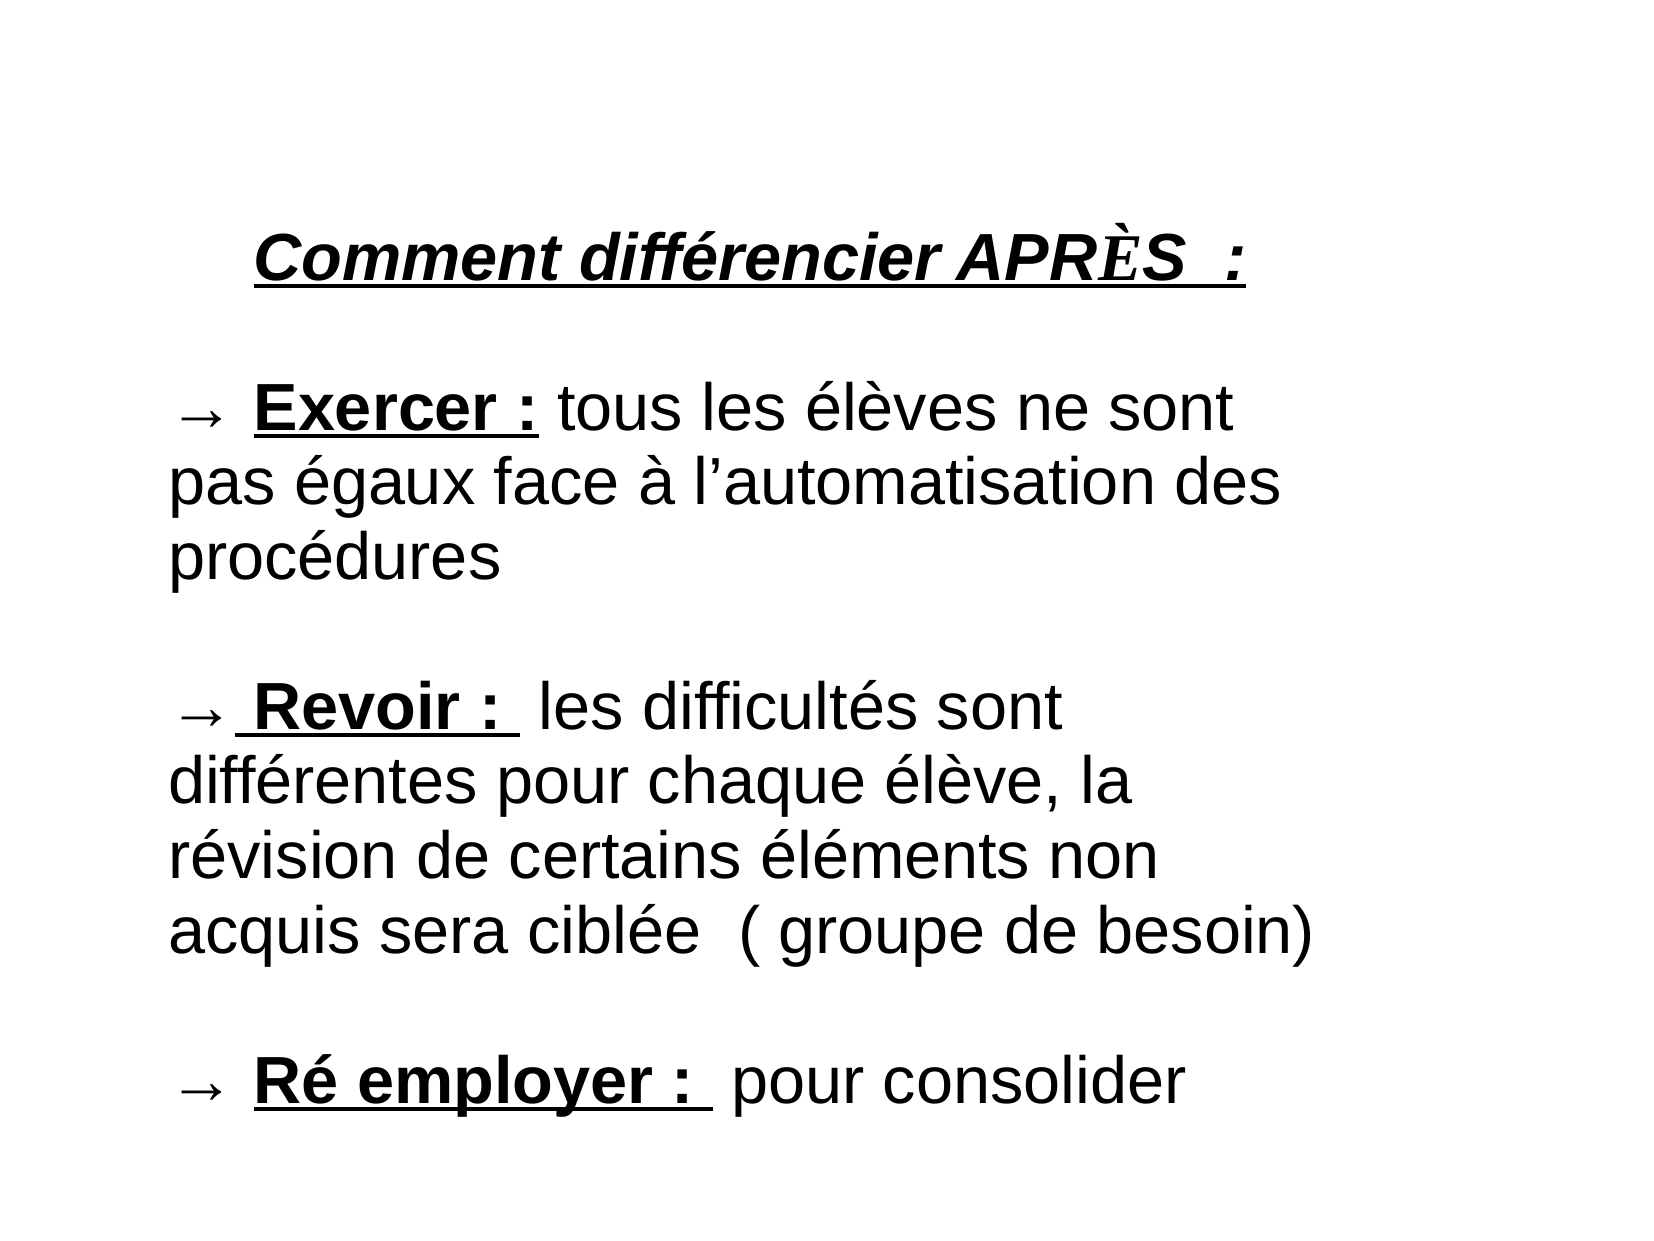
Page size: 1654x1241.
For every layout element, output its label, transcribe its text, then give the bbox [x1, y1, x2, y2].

text_box Comment différencier APRÈS : → Exercer : tous les élèves ne sont pas égaux face à l’automatisation des procédures → Revoir : les difficultés sont différentes pour chaque élève, la révision de certains éléments non acquis sera ciblée ( groupe de besoin) → Ré employer : pour consolider [153, 212, 1347, 1125]
